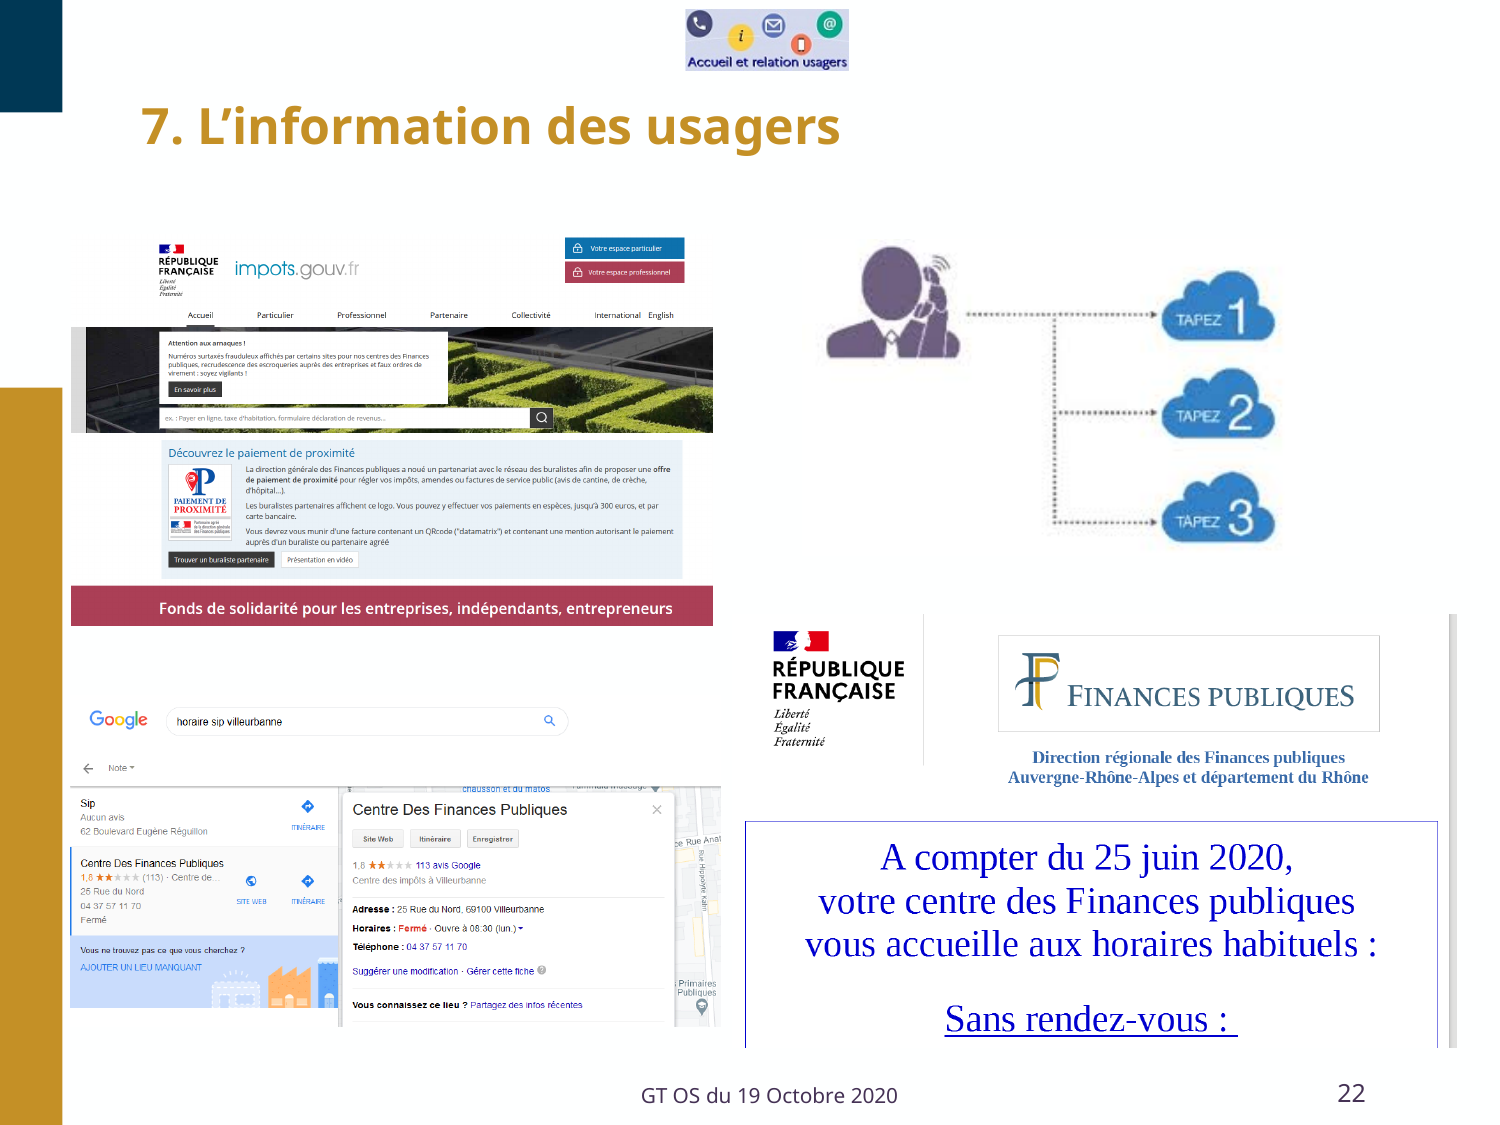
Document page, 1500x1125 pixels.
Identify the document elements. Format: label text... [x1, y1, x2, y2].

title 7. L’information des usagers [141, 70, 1428, 186]
picture [71, 234, 713, 626]
picture [685, 9, 849, 70]
picture [70, 695, 721, 1027]
picture [802, 239, 1300, 556]
picture [732, 614, 1457, 1048]
